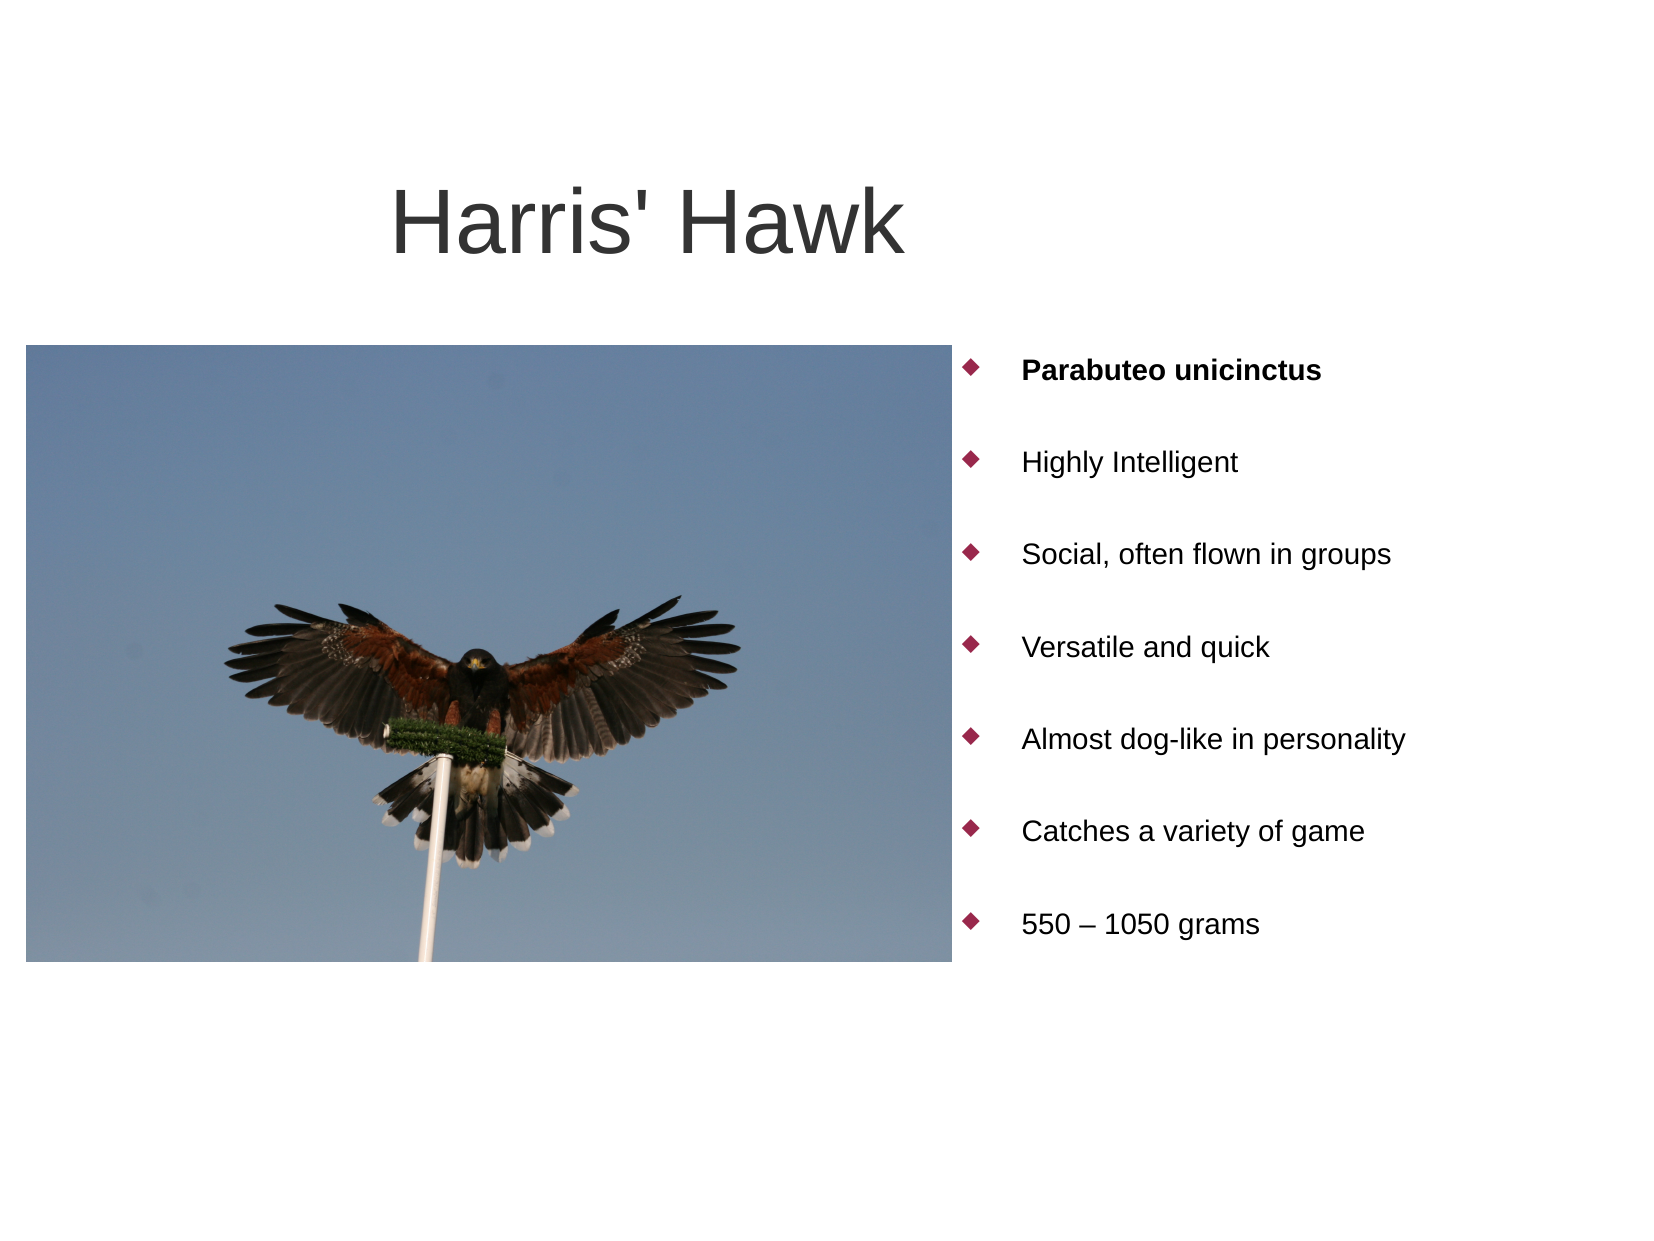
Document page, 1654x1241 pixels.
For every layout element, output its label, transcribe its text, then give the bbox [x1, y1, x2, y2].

list Parabuteo unicinctus Highly Intelligent Social, often flown in groups Versatile and quick Almost dog-like in personality Catches a variety of game 550 – 1050 grams [952, 345, 1552, 946]
picture [26, 345, 952, 962]
title Harris' Hawk ‏ [389, 144, 1245, 286]
